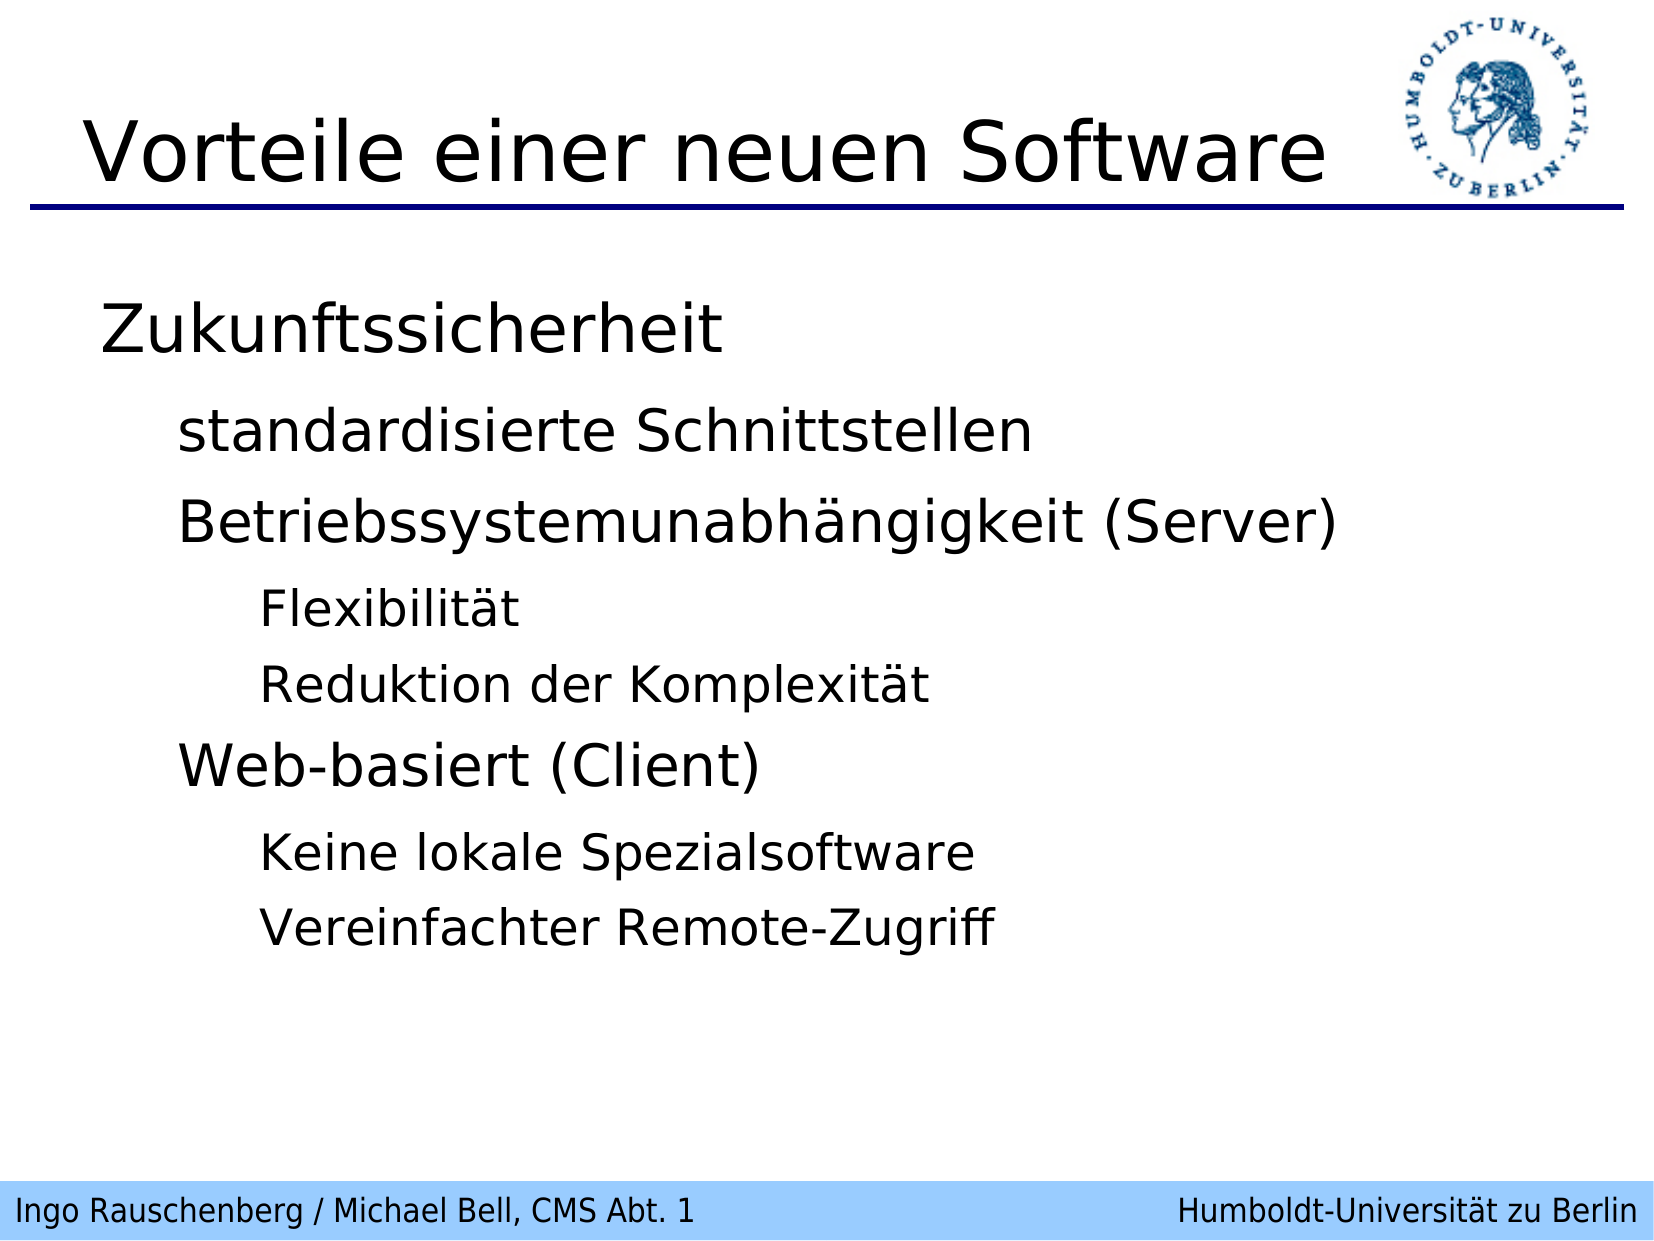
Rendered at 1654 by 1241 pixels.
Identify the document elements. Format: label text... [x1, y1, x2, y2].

text_box Ingo Rauschenberg / Michael Bell, CMS Abt. 1 [0, 1181, 826, 1241]
list Zukunftssicherheit standardisierte Schnittstellen Betriebssystemunabhängigkeit (Server) Flexibilität Reduktion der Komplexität Web-basiert (Client) Keine lokale Spezialsoftware Vereinfachter Remote-Zugriff [82, 290, 1571, 1094]
picture [1398, 10, 1595, 204]
title Vorteile einer neuen Software [82, 56, 1571, 250]
text_box Humboldt-Universität zu Berlin [826, 1181, 1654, 1241]
